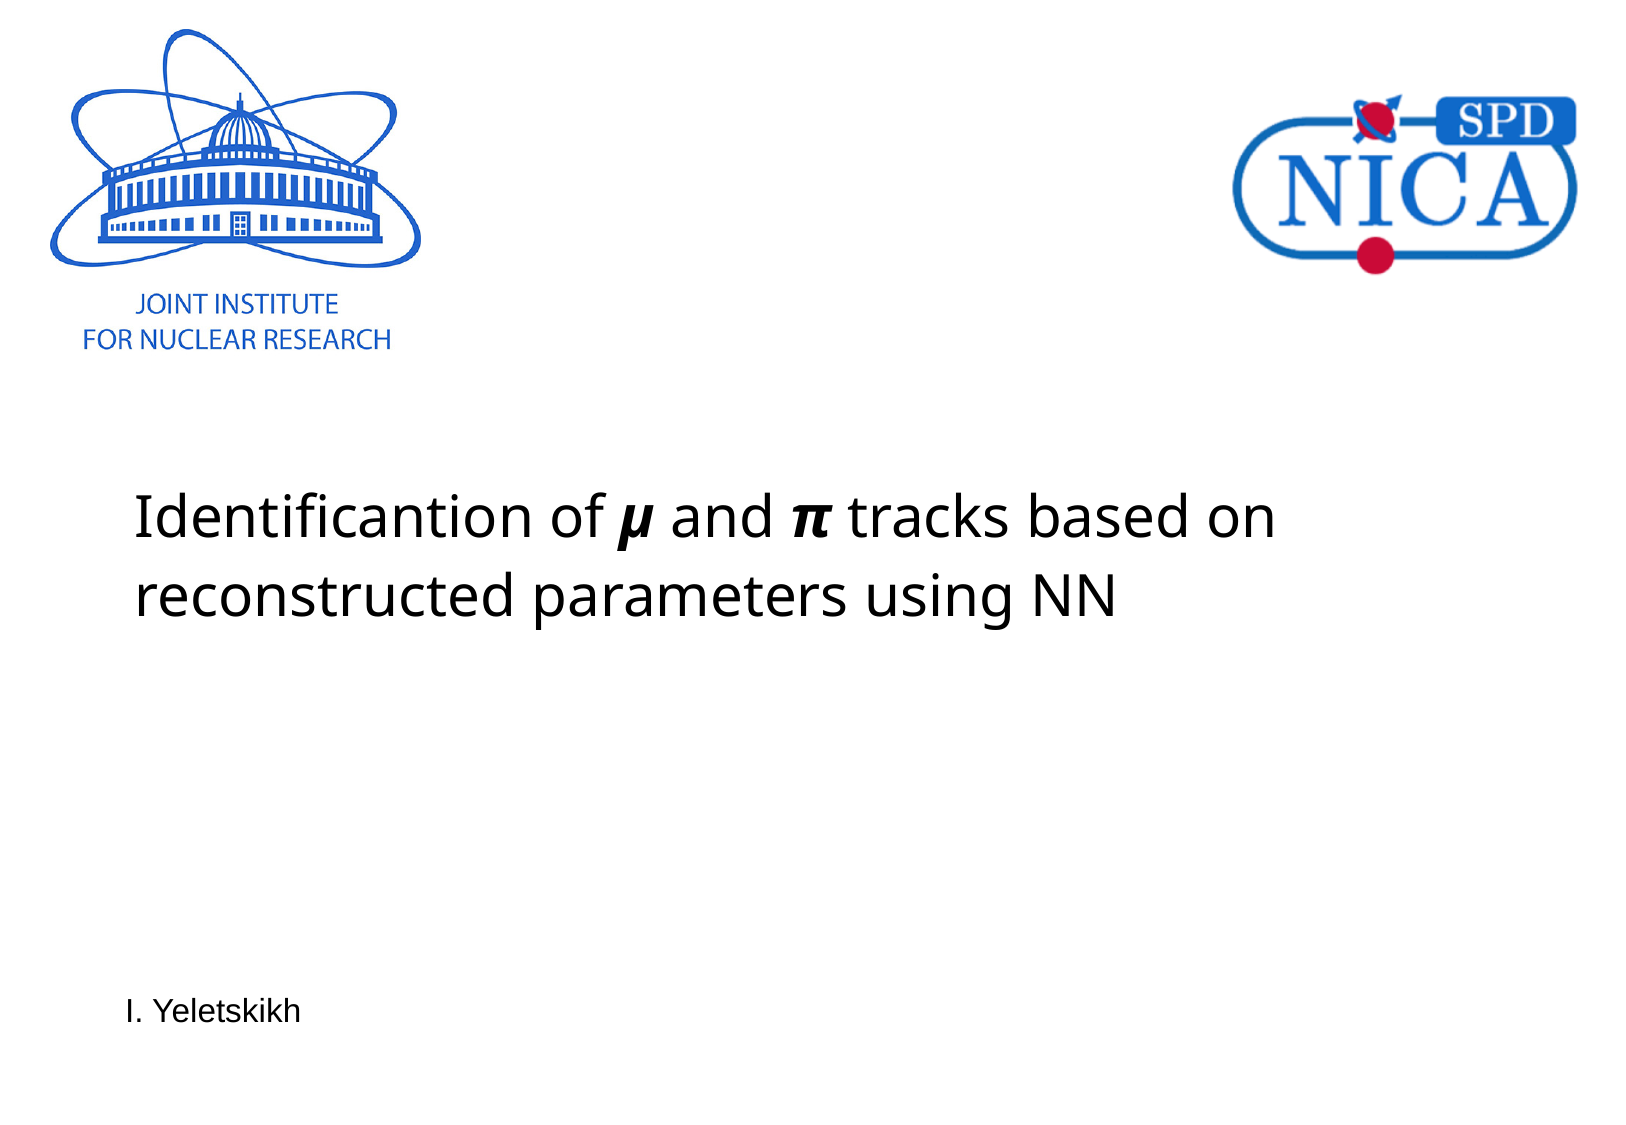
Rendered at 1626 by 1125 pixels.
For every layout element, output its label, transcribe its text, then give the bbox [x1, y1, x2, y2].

text_box Identificantion of μ and π tracks based on reconstructed parameters using NN [120, 467, 1561, 826]
picture [50, 29, 421, 357]
picture [1223, 89, 1592, 285]
text_box I. Yeletskikh [75, 985, 1503, 1051]
